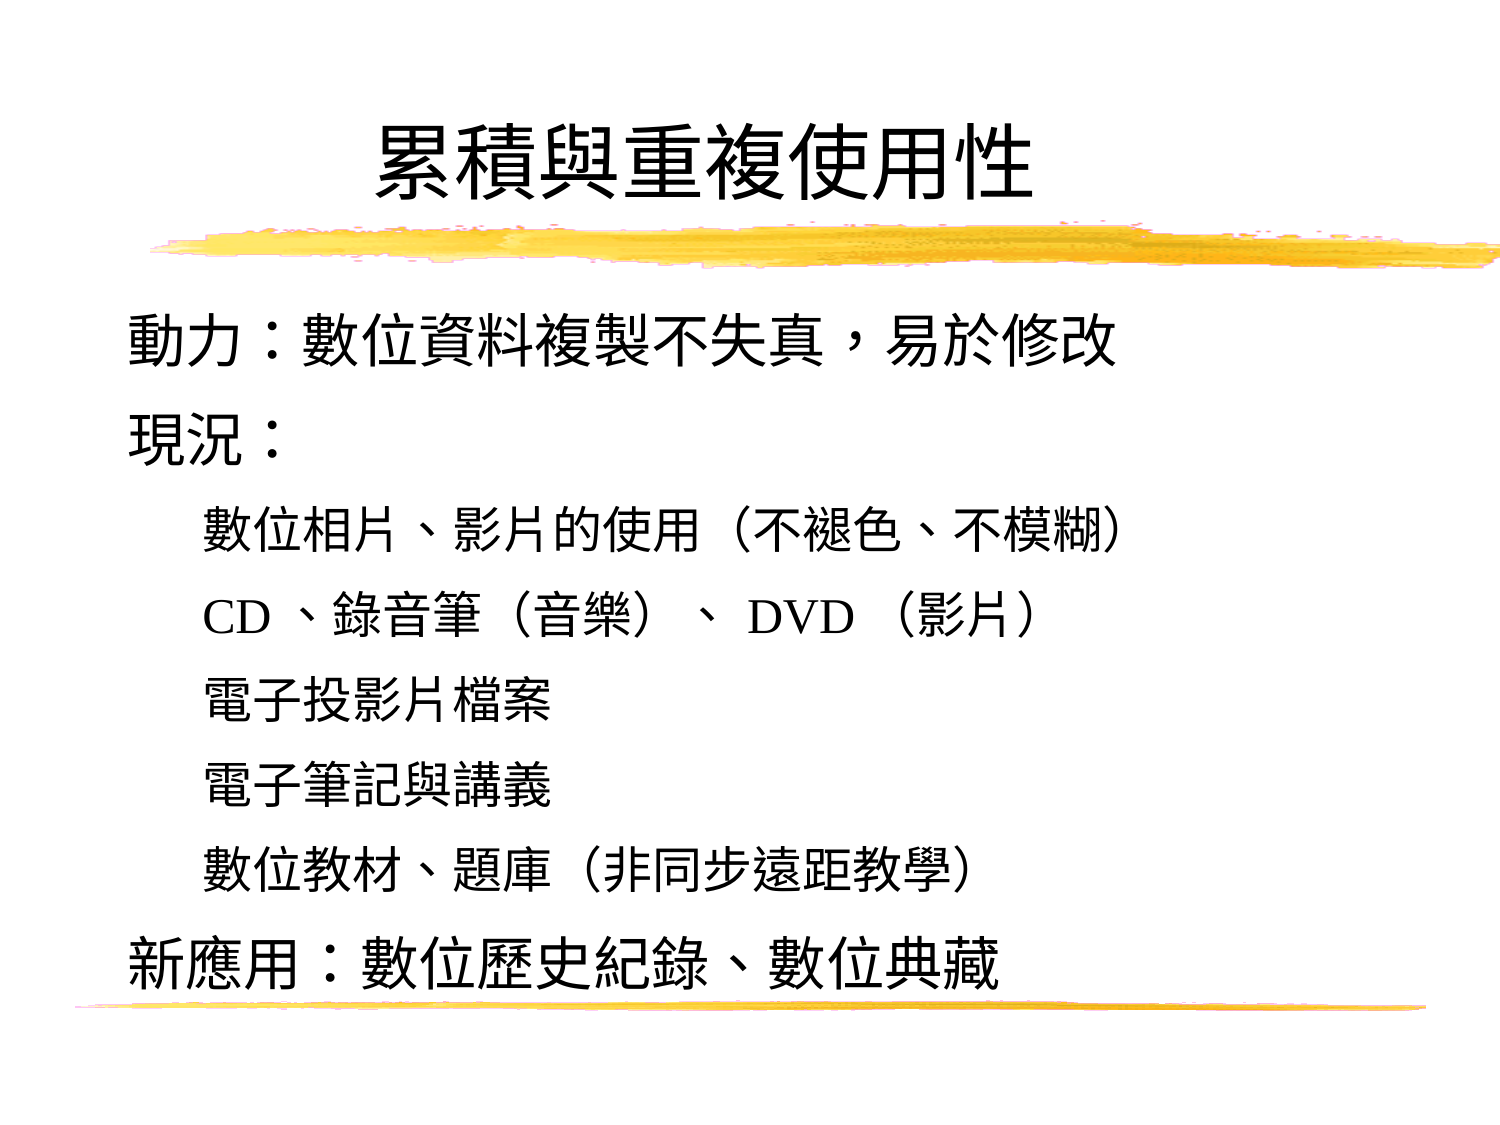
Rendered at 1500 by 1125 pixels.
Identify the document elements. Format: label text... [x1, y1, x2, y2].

list 動力：數位資料複製不失真，易於修改 現況： 數位相片、影片的使用（不褪色、不模糊） CD、錄音筆（音樂）、DVD（影片） 電子投影片檔案 電子筆記與講義 數位教材、題庫（非同步遠距教學） 新應用：數位歷史紀錄、數位典藏 [112, 287, 1388, 963]
title 累積與重複使用性 [66, 37, 1342, 225]
picture [150, 215, 1500, 279]
picture [75, 999, 1426, 1013]
